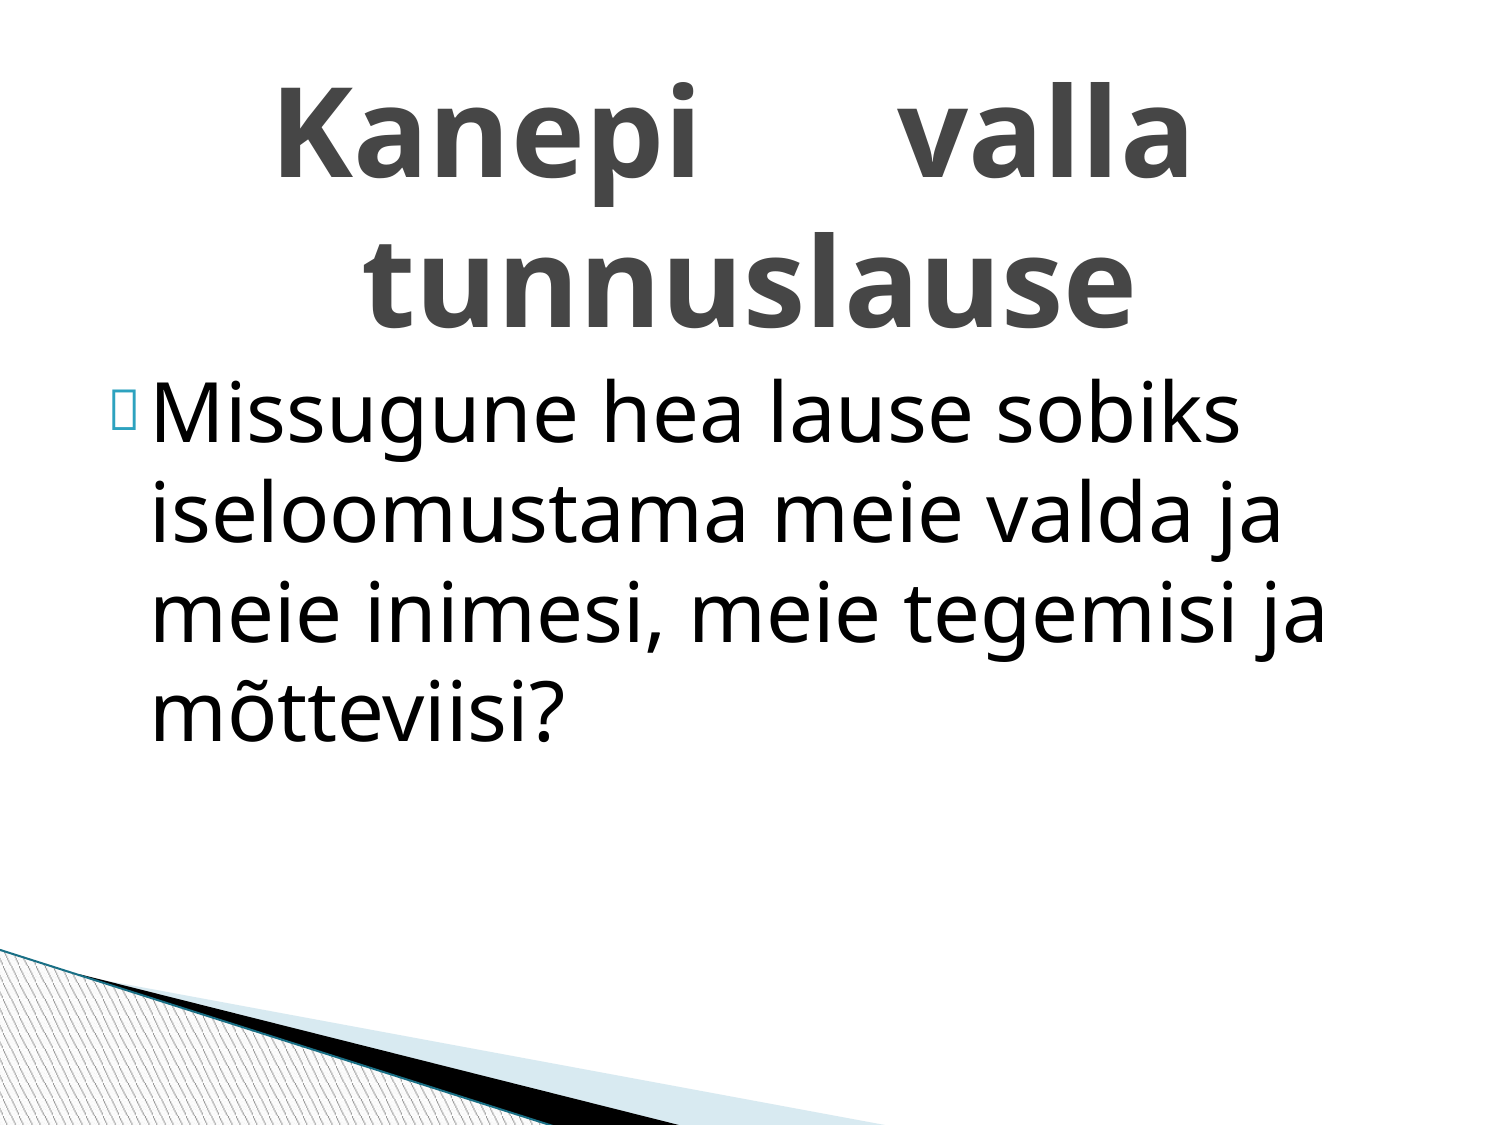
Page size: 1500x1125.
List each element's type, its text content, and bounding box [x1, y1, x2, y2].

title Kanepi valla tunnuslause [75, 45, 1425, 233]
picture [0, 952, 543, 1125]
list Missugune hea lause sobiks iseloomustama meie valda ja meie inimesi, meie tegemisi ja mõtteviisi? [75, 243, 1425, 986]
